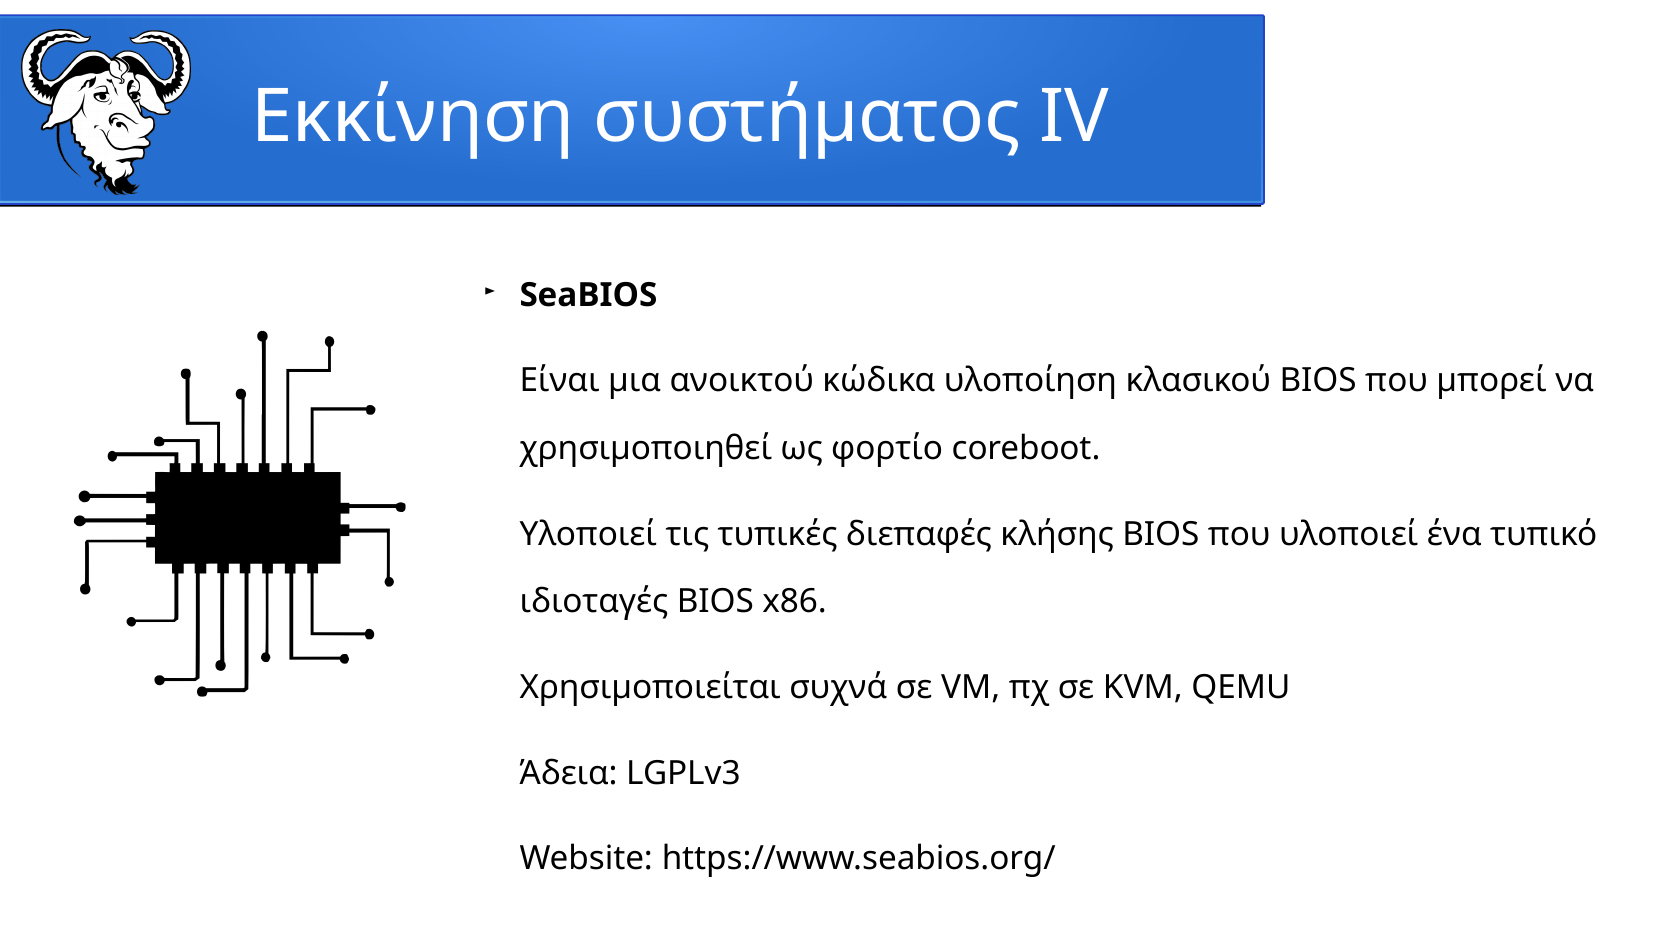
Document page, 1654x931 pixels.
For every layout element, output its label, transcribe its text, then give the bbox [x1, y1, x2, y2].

picture [21, 29, 191, 195]
title Εκκίνηση συστήματος IV [146, 28, 1235, 196]
text_box SeaBIOS Είναι μια ανοικτού κώδικα υλοποίηση κλασικού BIOS που μπορεί να χρησιμοποιηθεί ως φορτίο coreboot. Υλοποιεί τις τυπικές διεπαφές κλήσης BIOS που υλοποιεί ένα τυπικό ιδιοταγές BIOS x86. Χρησιμοποιείται συχνά σε VM, πχ σε KVM, QEMU Άδεια: LGPLv3 Website: https://www.seabios.org/ [484, 248, 1648, 931]
picture [73, 330, 406, 697]
